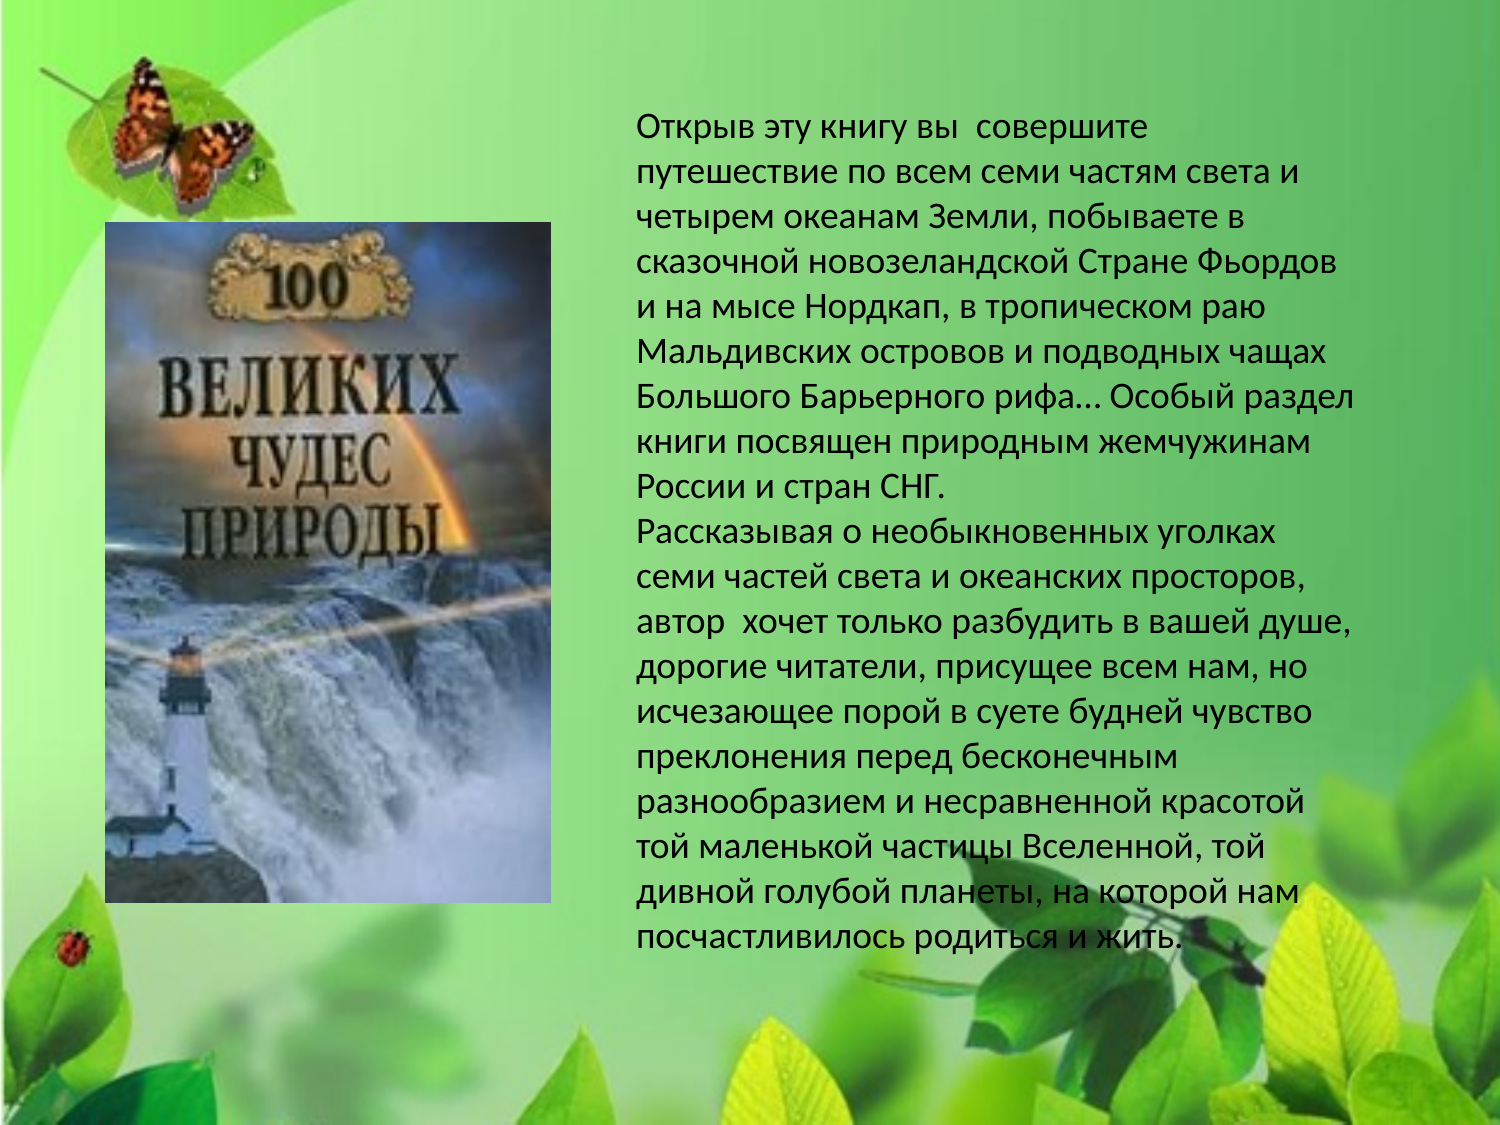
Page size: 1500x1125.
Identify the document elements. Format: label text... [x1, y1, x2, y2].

picture [0, 0, 1500, 1125]
text_box Открыв эту книгу вы совершите путешествие по всем семи частям света и четырем океанам Земли, побываете в сказочной новозеландской Стране Фьордов и на мысе Нордкап, в тропическом раю Мальдивских островов и подводных чащах Большого Барьерного рифа… Особый раздел книги посвящен природным жемчужинам России и стран СНГ. Рассказывая о необыкновенных уголках семи частей света и океанских просторов, автор хочет только разбудить в вашей душе, дорогие читатели, присущее всем нам, но исчезающее порой в суете будней чувство преклонения перед бесконечным разнообразием и несравненной красотой той маленькой частицы Вселенной, той дивной голубой планеты, на которой нам посчастливилось родиться и жить. [621, 94, 1371, 964]
